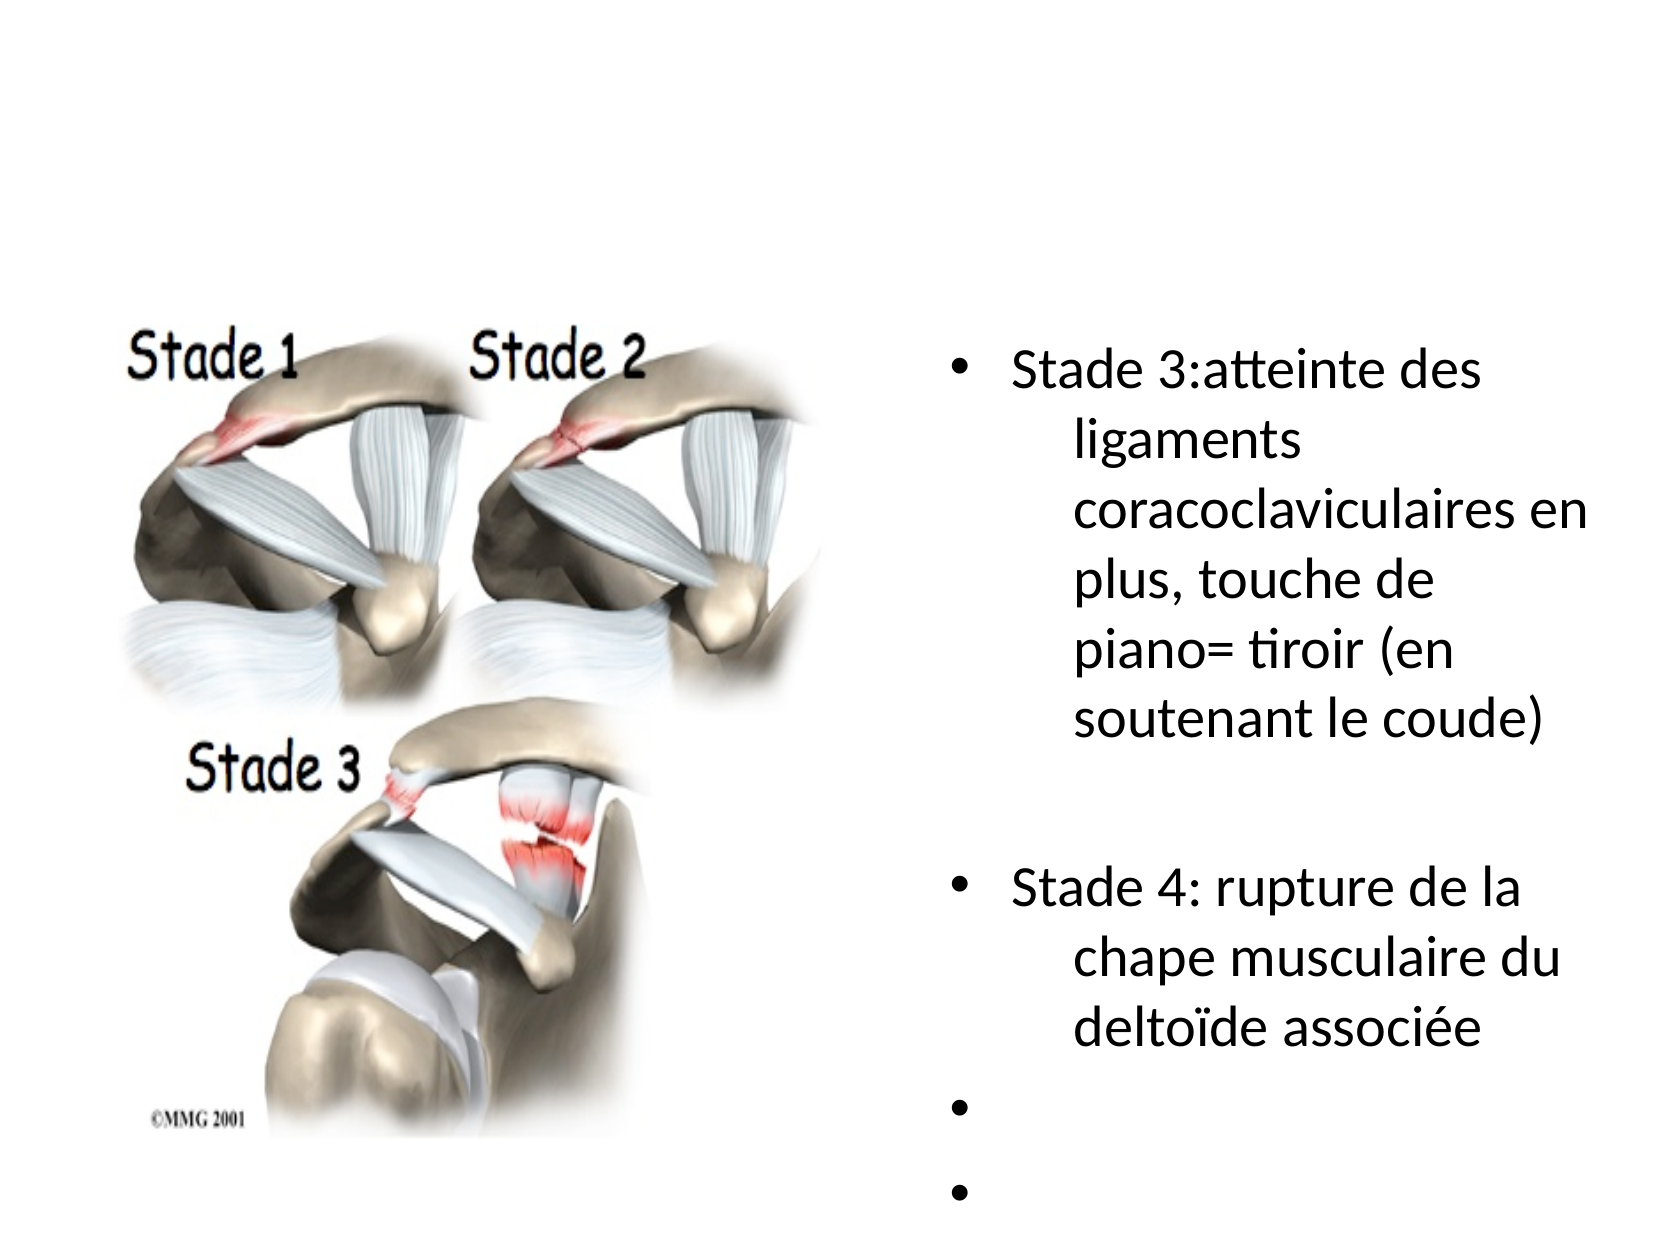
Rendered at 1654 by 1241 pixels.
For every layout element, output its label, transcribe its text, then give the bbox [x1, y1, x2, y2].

picture [118, 324, 827, 1141]
list Stade 3:atteinte des ligaments coracoclaviculaires en plus, touche de piano= tiroir (en soutenant le coude) Stade 4: rupture de la chape musculaire du deltoïde associée [933, 322, 1607, 1152]
